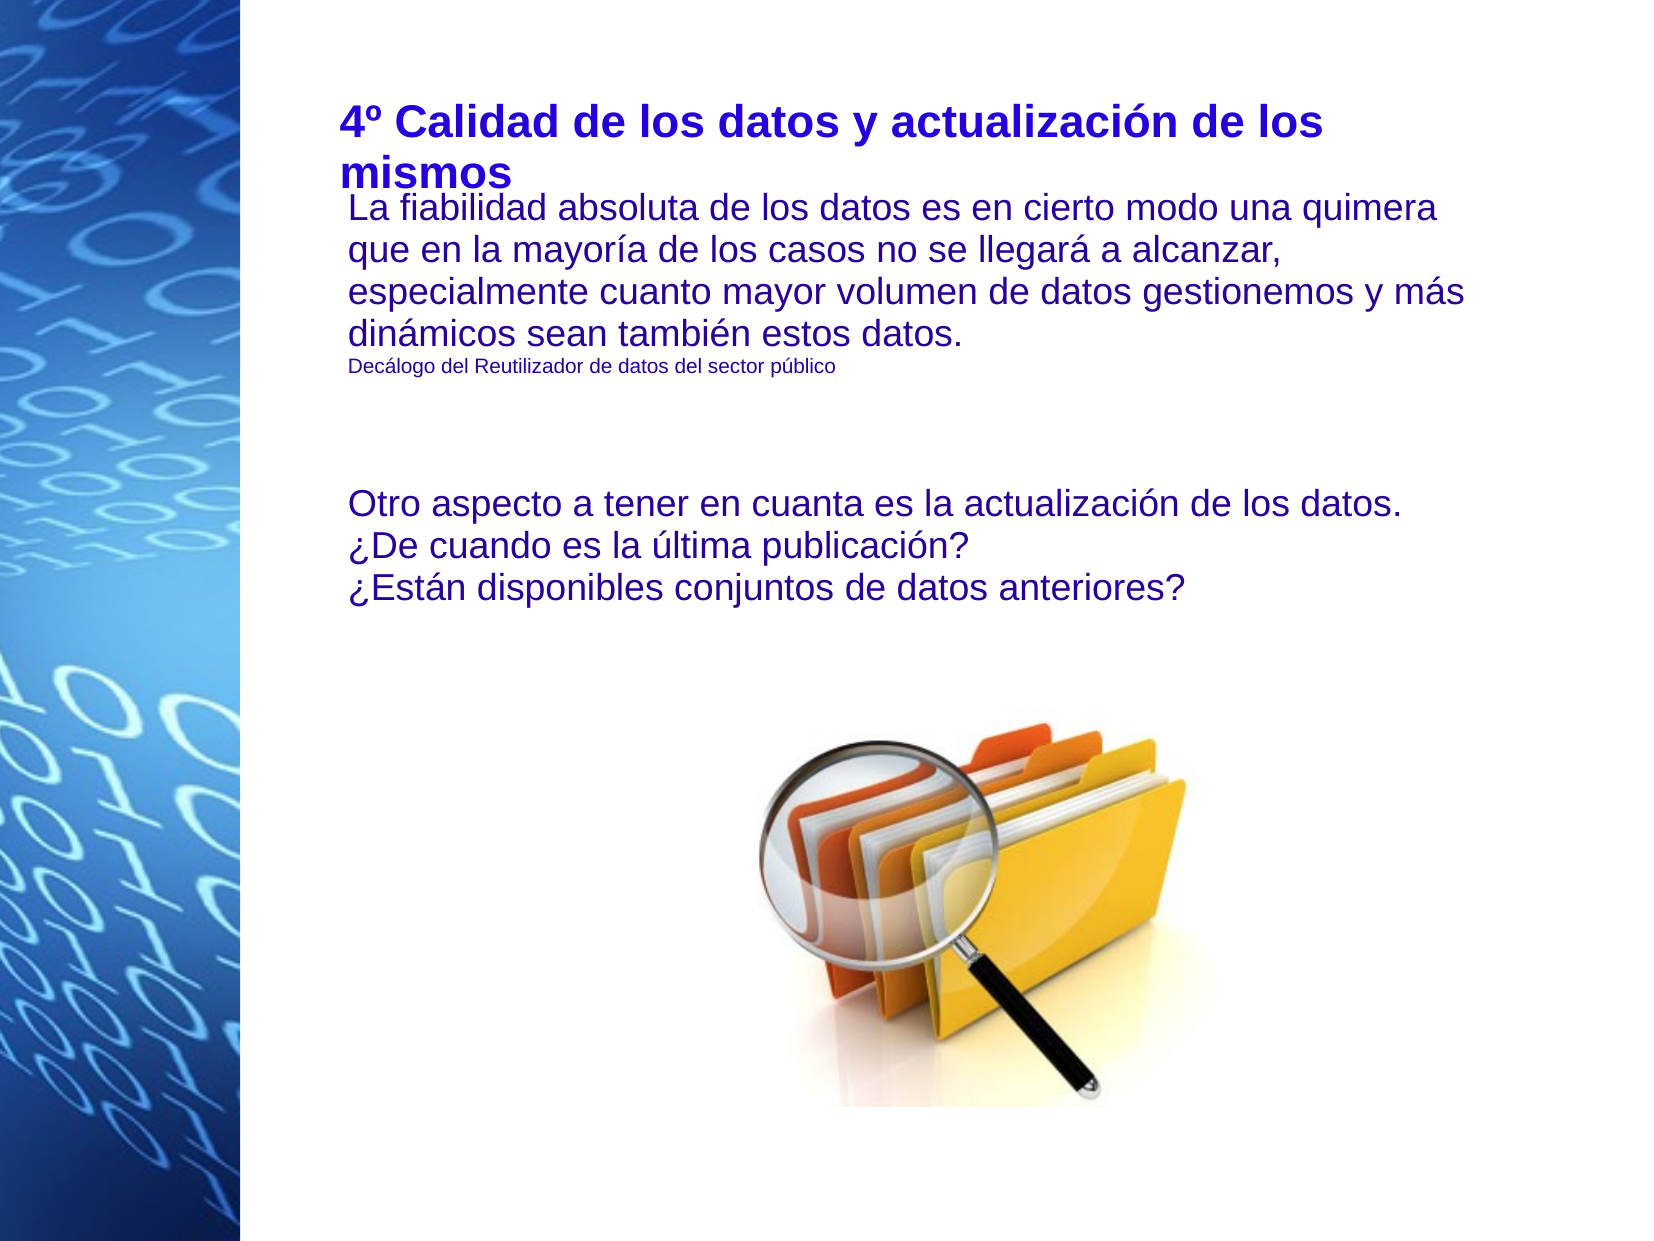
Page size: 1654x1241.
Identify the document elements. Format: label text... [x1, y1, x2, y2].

picture [708, 708, 1223, 1108]
text_box Otro aspecto a tener en cuanta es la actualización de los datos. ¿De cuando es la última publicación? ¿Están disponibles conjuntos de datos anteriores? [333, 474, 1506, 616]
text_box 4º Calidad de los datos y actualización de los mismos [324, 88, 1525, 198]
picture [0, 0, 241, 1241]
text_box La fiabilidad absoluta de los datos es en cierto modo una quimera que en la mayoría de los casos no se llegará a alcanzar, especialmente cuanto mayor volumen de datos gestionemos y más dinámicos sean también estos datos. Decálogo del Reutilizador de datos del sector público [333, 179, 1506, 386]
